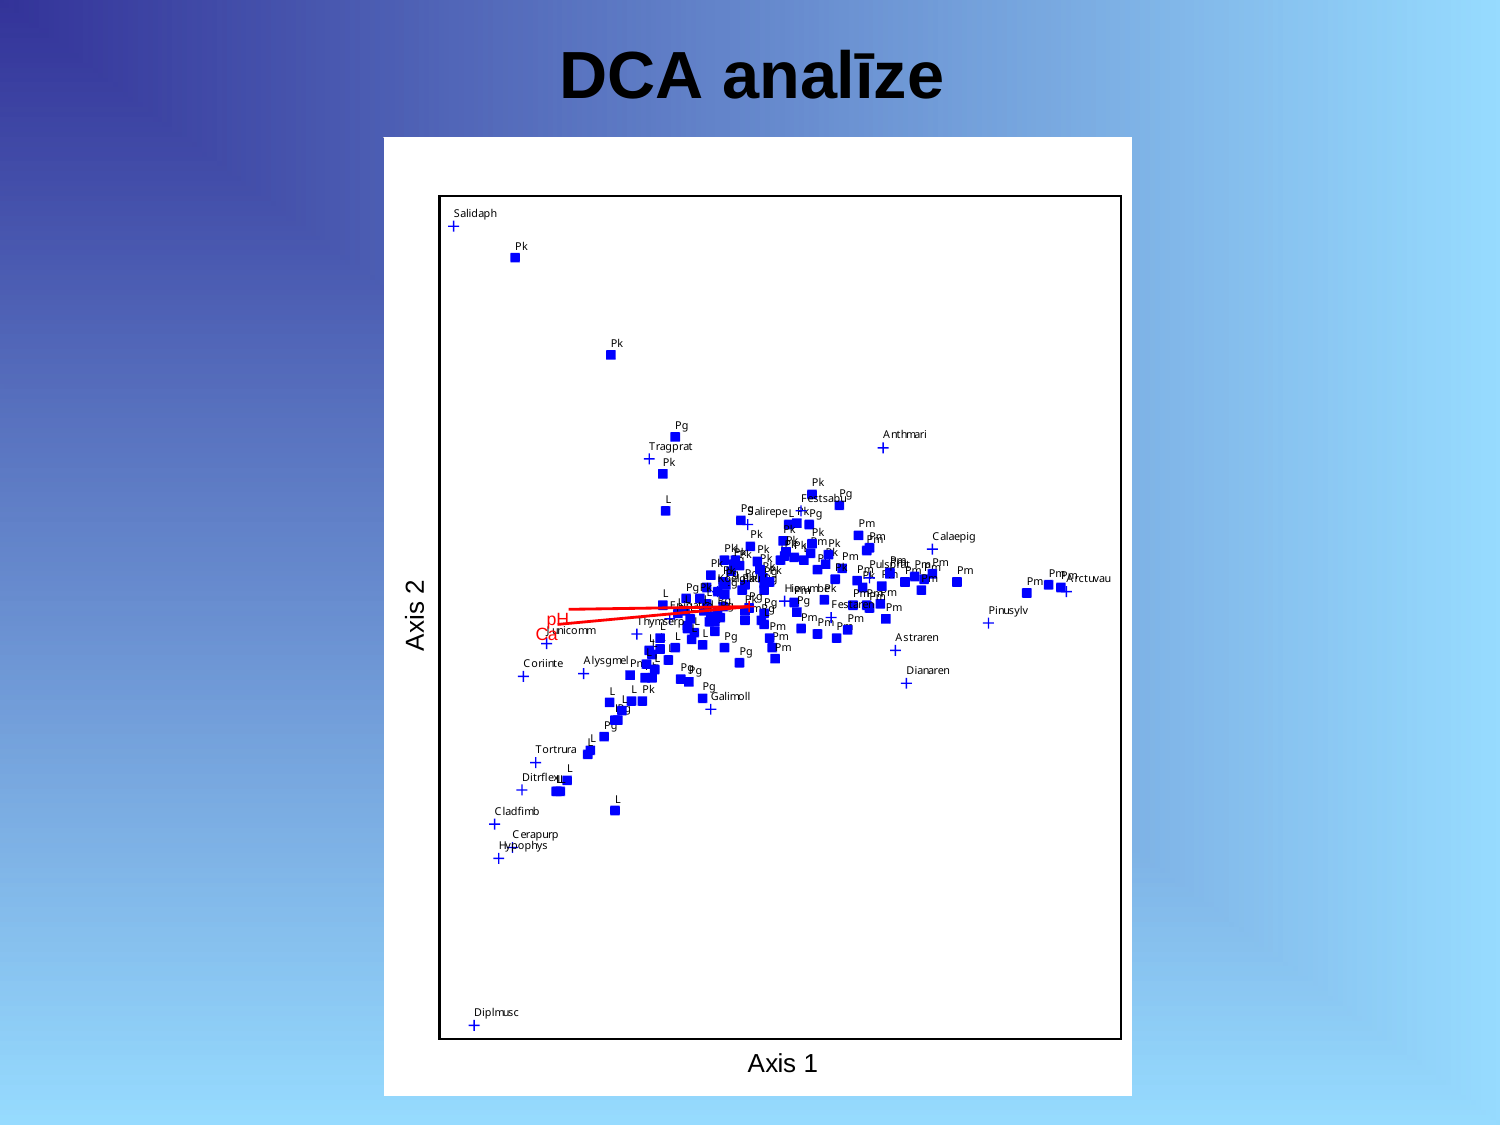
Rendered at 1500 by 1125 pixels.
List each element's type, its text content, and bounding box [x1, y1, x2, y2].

picture [0, 0, 1500, 1125]
title DCA analīze [76, 24, 1427, 121]
